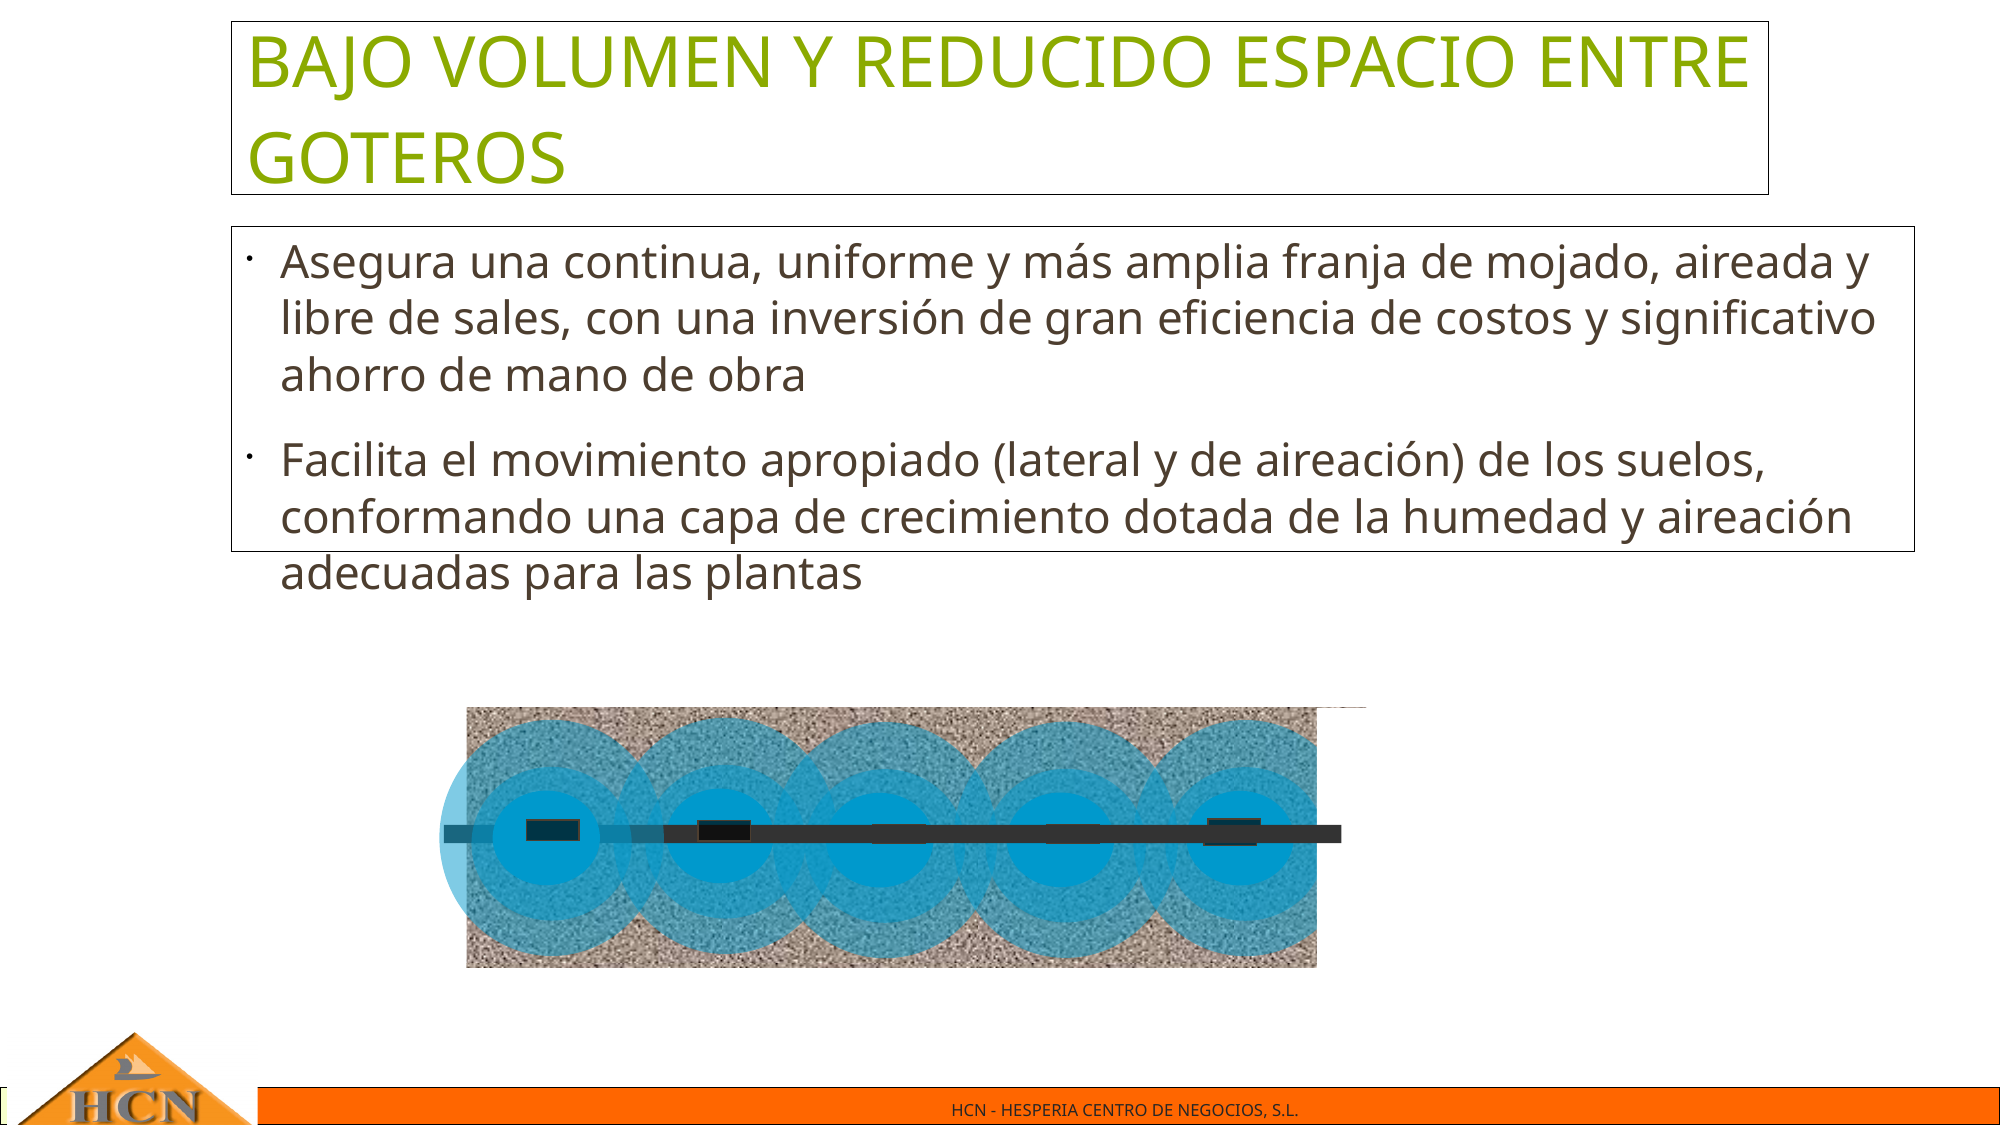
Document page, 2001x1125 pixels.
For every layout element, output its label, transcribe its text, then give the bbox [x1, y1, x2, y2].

text_box 1 [0, 1087, 7, 1125]
title BAJO VOLUMEN Y REDUCIDO ESPACIO ENTRE GOTEROS [231, 21, 1769, 195]
list Asegura una continua, uniforme y más amplia franja de mojado, aireada y libre de sales, con una inversión de gran eficiencia de costos y significativo ahorro de mano de obra Facilita el movimiento apropiado (lateral y de aireación) de los suelos, conformando una capa de crecimiento dotada de la humedad y aireación adecuadas para las plantas [231, 226, 1915, 552]
picture [7, 1029, 258, 1125]
text_box [439, 707, 1400, 992]
text_box HCN - HESPERIA CENTRO DE NEGOCIOS, S.L. [258, 1087, 2000, 1125]
